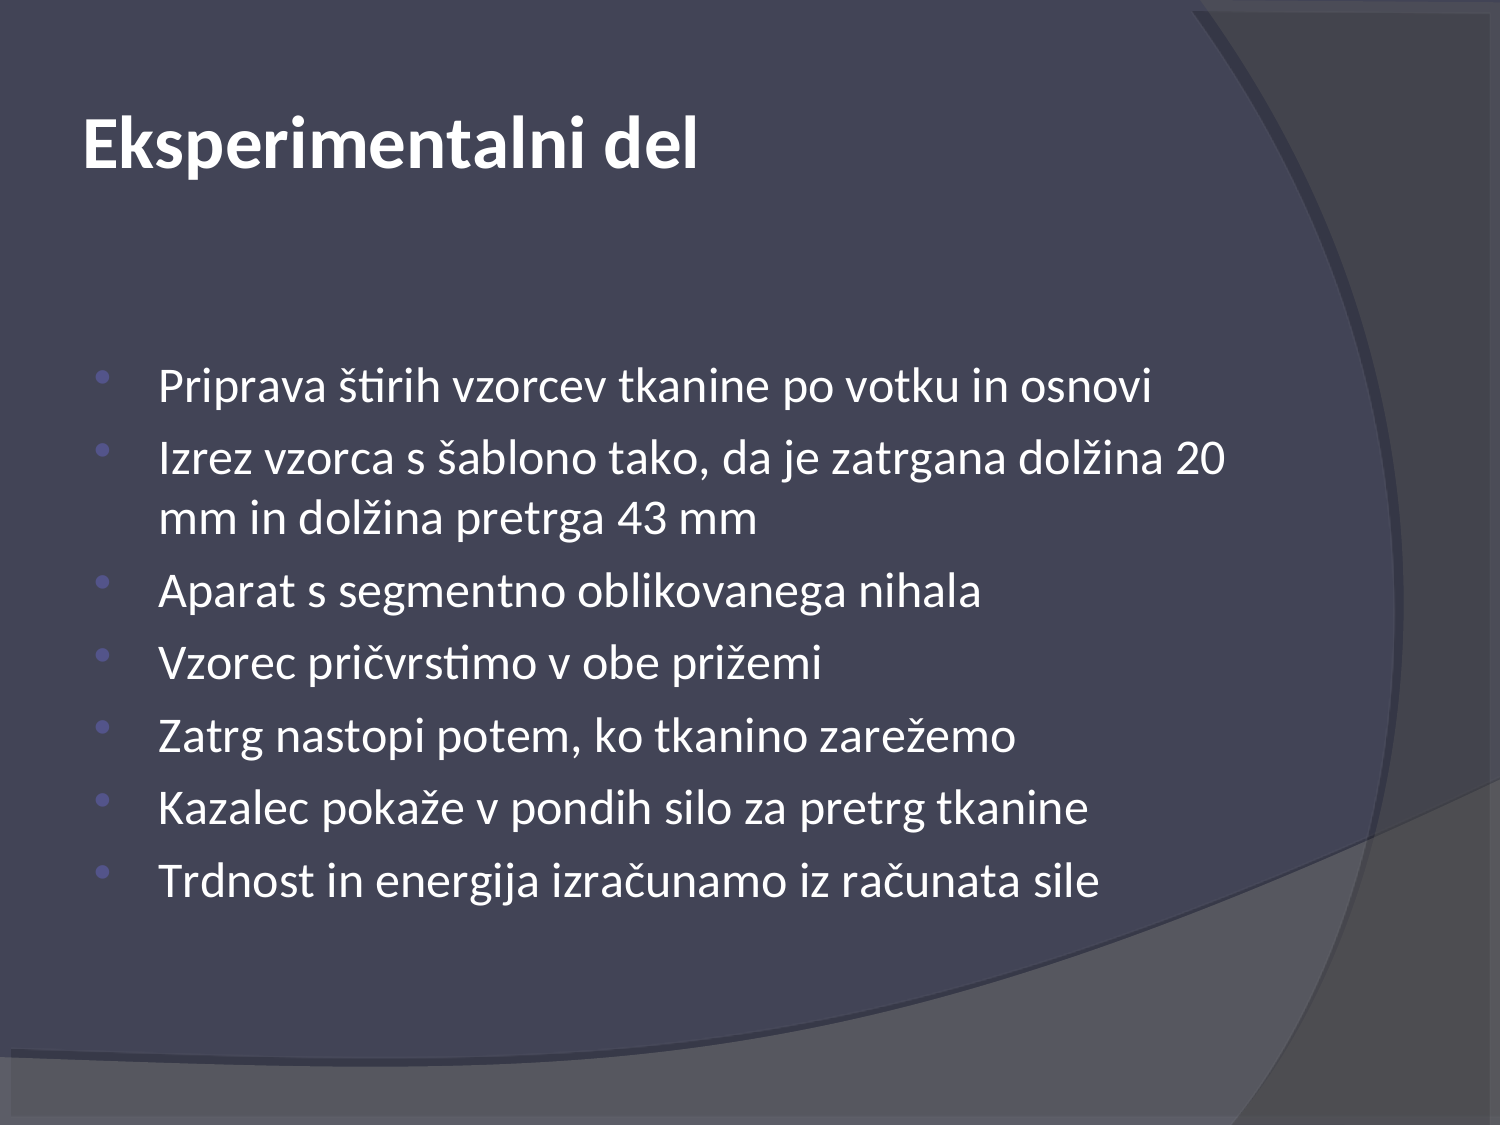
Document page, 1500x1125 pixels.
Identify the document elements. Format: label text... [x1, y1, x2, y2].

title Eksperimentalni del [74, 45, 1300, 233]
list Priprava štirih vzorcev tkanine po votku in osnovi Izrez vzorca s šablono tako, da je zatrgana dolžina 20 mm in dolžina pretrga 43 mm Aparat s segmentno oblikovanega nihala Vzorec pričvrstimo v obe prižemi Zatrg nastopi potem, ko tkanino zarežemo Kazalec pokaže v pondih silo za pretrg tkanine Trdnost in energija izračunamo iz računata sile [74, 262, 1300, 1006]
